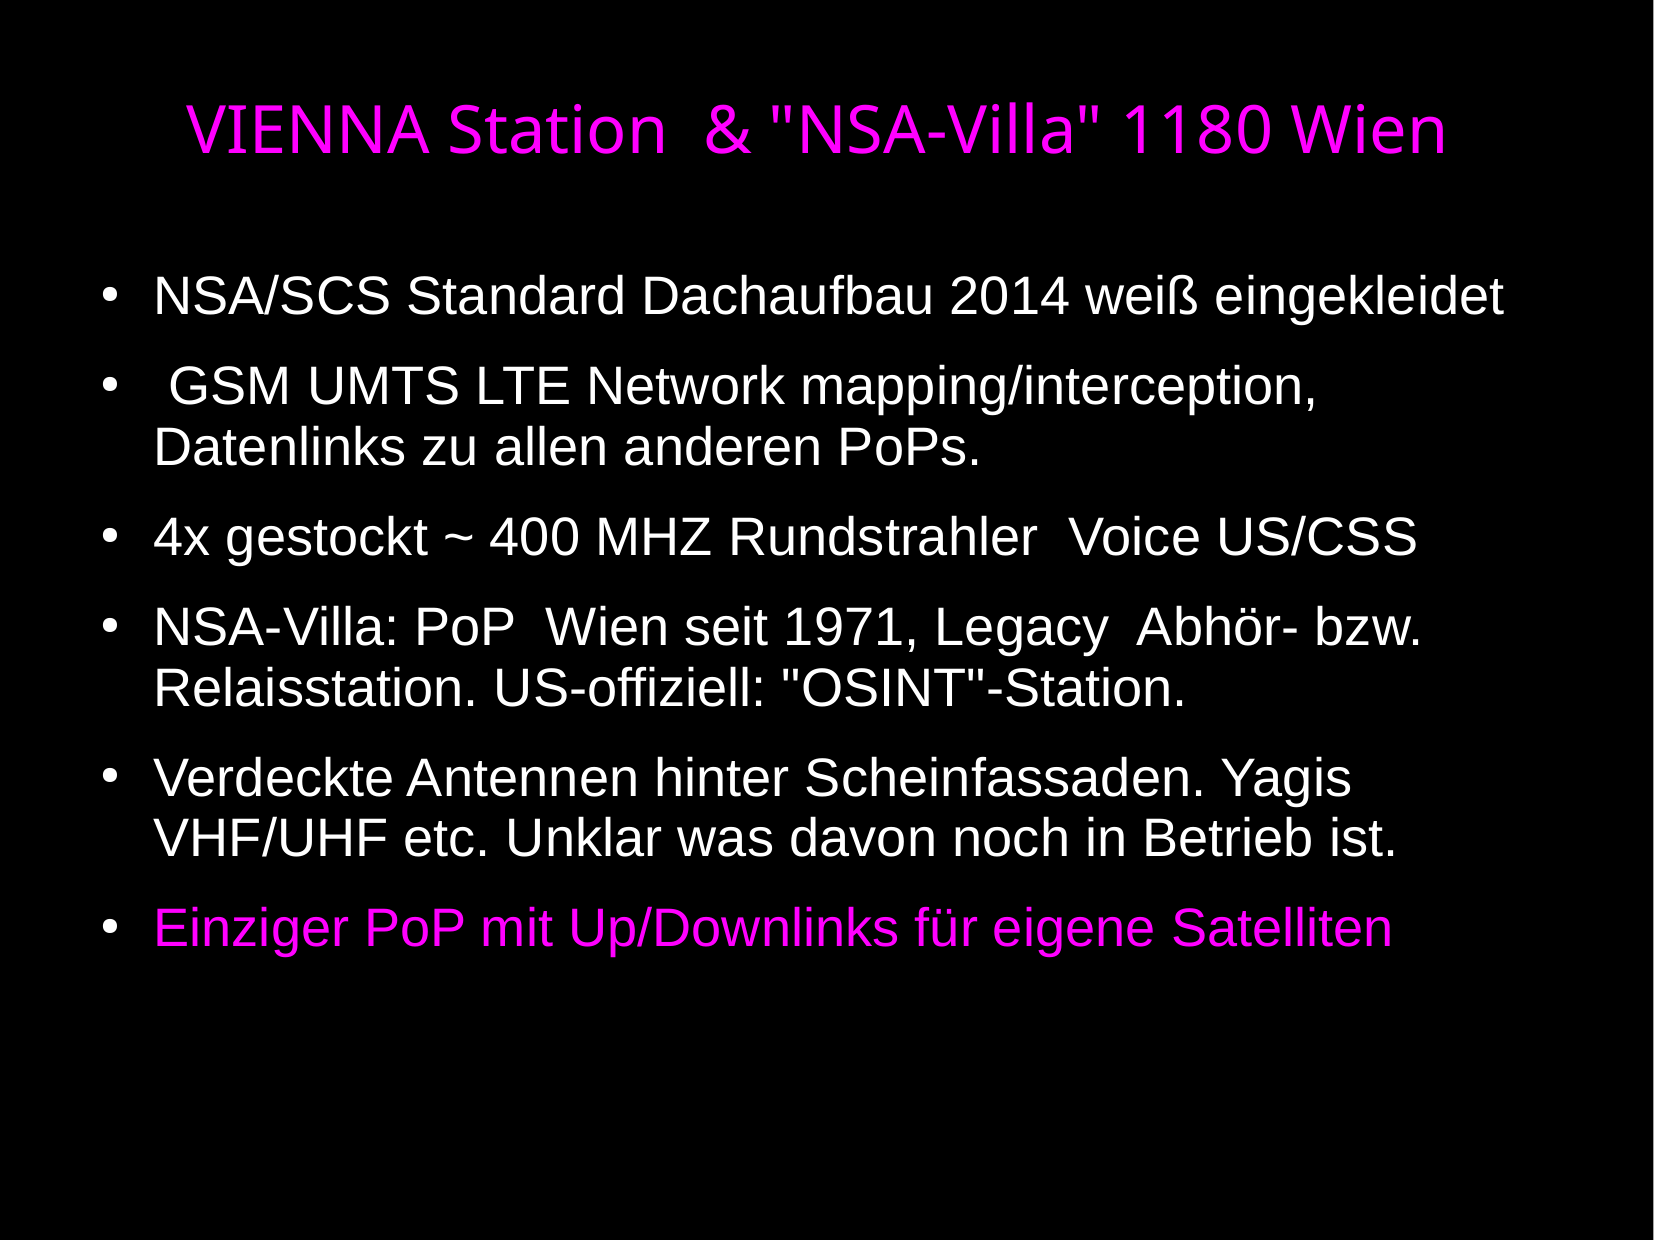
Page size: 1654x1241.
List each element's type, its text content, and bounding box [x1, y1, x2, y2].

text_box [82, 49, 1571, 222]
list NSA/SCS Standard Dachaufbau 2014 weiß eingekleidet GSM UMTS LTE Network mapping/interception, Datenlinks zu allen anderen PoPs. 4x gestockt ~ 400 MHZ Rundstrahler Voice US/CSS NSA-Villa: PoP Wien seit 1971, Legacy Abhör- bzw. Relaisstation. US-offiziell: "OSINT"-Station. Verdeckte Antennen hinter Scheinfassaden. Yagis VHF/UHF etc. Unklar was davon noch in Betrieb ist. Einziger PoP mit Up/Downlinks für eigene Satelliten [82, 265, 1571, 1094]
